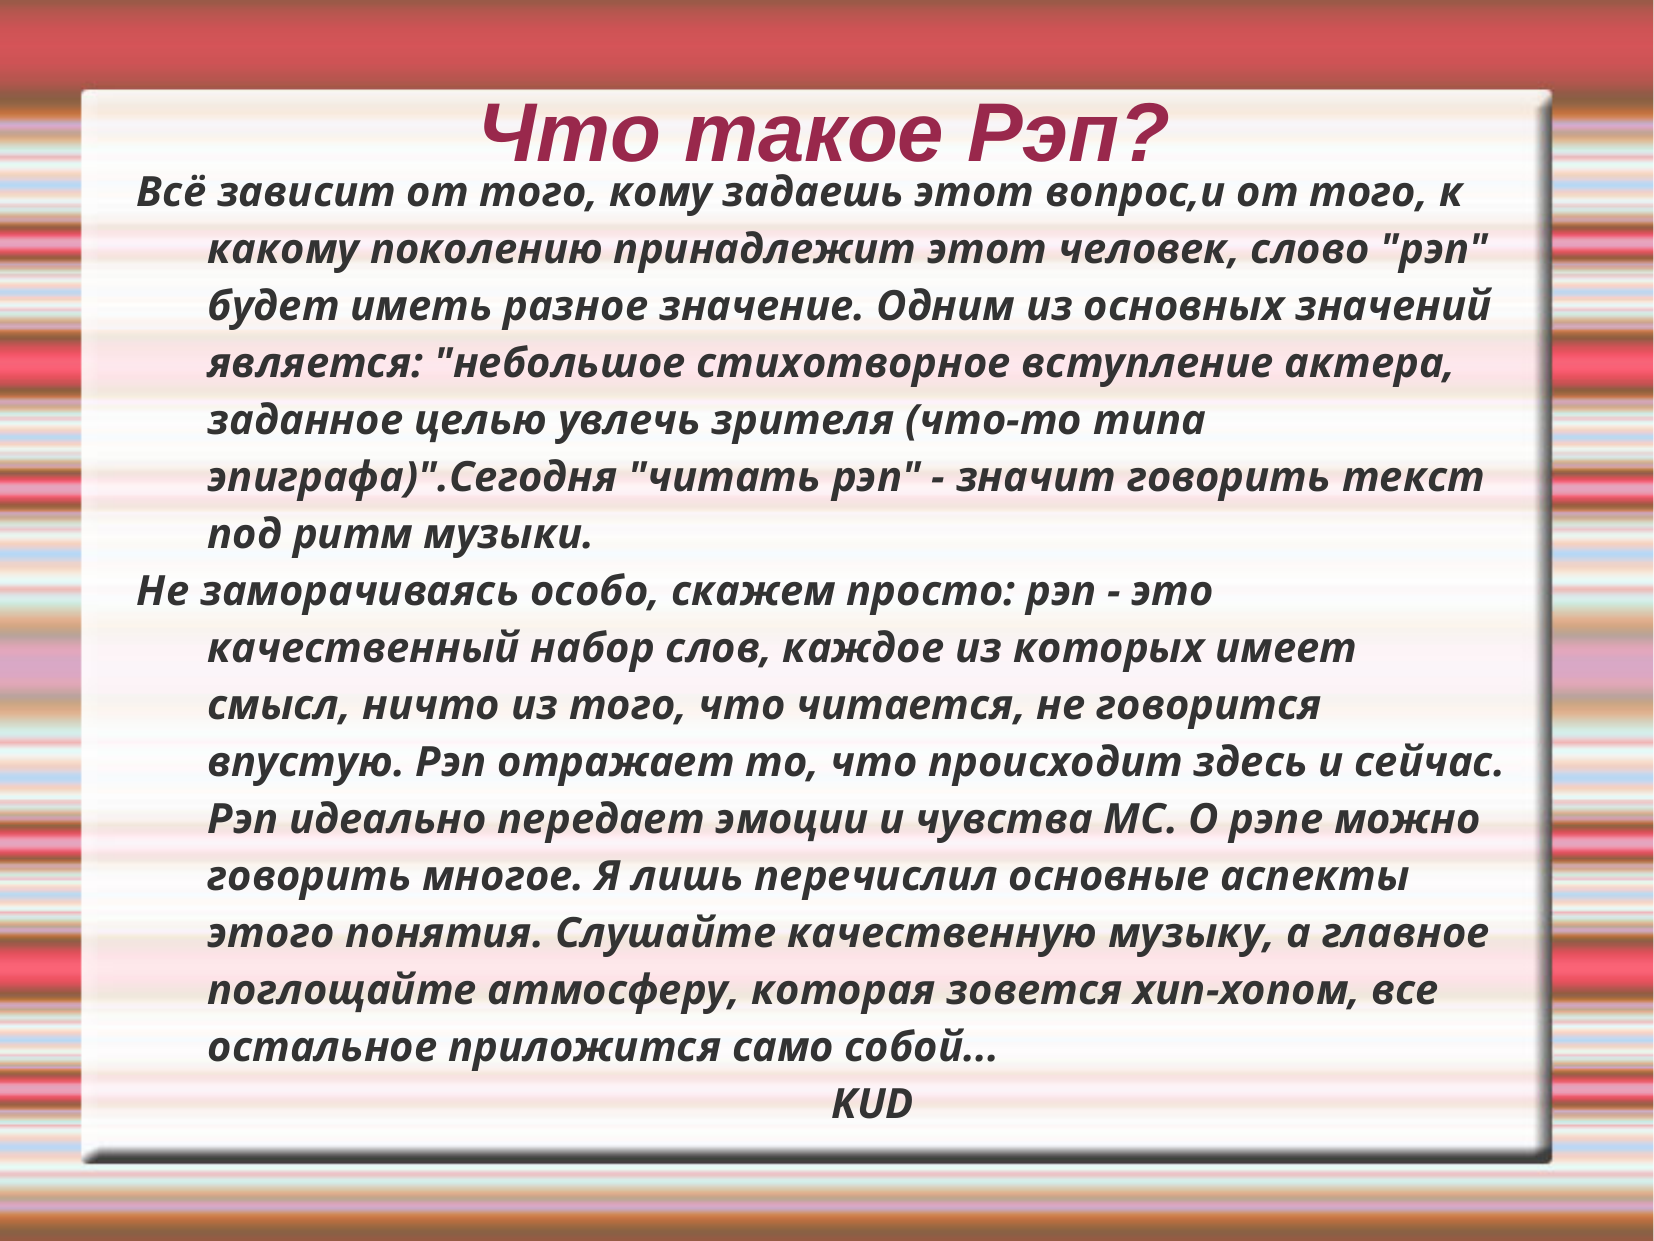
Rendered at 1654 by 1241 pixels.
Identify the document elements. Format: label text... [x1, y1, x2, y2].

title Что такое Рэп? [118, 29, 1531, 237]
list Всё зависит от того, кому задаешь этот вопрос,и от того, к какому поколению принадлежит этот человек, слово "рэп" будет иметь разное значение. Одним из основных значений является: "небольшое стихотворное вступление актера, заданное целью увлечь зрителя (что-то типа эпиграфа)".Сегодня "читать рэп" - значит говорить текст под ритм музыки. Не заморачиваясь особо, скажем просто: рэп - это качественный набор слов, каждое из которых имеет смысл, ничто из того, что читается, не говорится впустую. Рэп отражает то, что происходит здесь и сейчас. Рэп идеально передает эмоции и чувства MC. О рэпе можно говорить многое. Я лишь перечислил основные аспекты этого понятия. Слушайте качественную музыку, а главное поглощайте атмосферу, которая зовется хип-хопом, все остальное приложится само собой... KUD [124, 161, 1506, 1152]
picture [0, 0, 1654, 1241]
